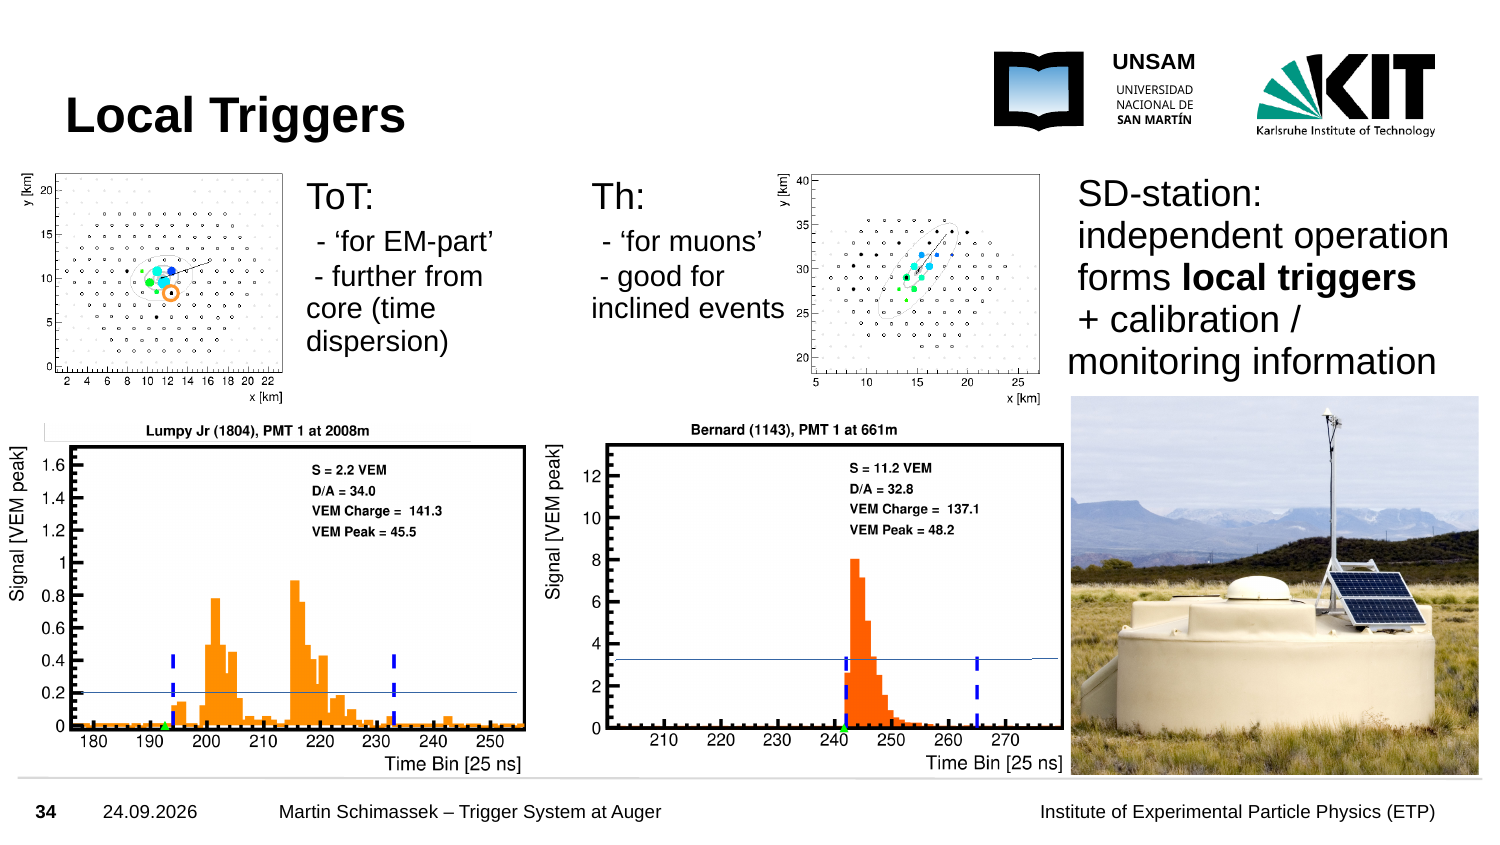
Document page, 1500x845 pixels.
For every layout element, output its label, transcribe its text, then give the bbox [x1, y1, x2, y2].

slide_number 01.11.2021 [102, 778, 272, 844]
picture [9, 423, 526, 774]
picture [545, 421, 1064, 773]
picture [1257, 54, 1435, 137]
text_box SD-station: independent operation forms local triggers + calibration / monitoring information [1052, 165, 1488, 390]
text_box Th: - ‘for muons’ - good for inclined events [576, 168, 826, 391]
picture [770, 165, 1051, 407]
picture [1070, 396, 1479, 775]
title Local Triggers [64, 48, 1192, 144]
slide_number <number> [35, 778, 89, 844]
text_box ToT: - ‘for EM-part’ - further from core (time dispersion) [291, 168, 541, 391]
picture [15, 160, 292, 406]
